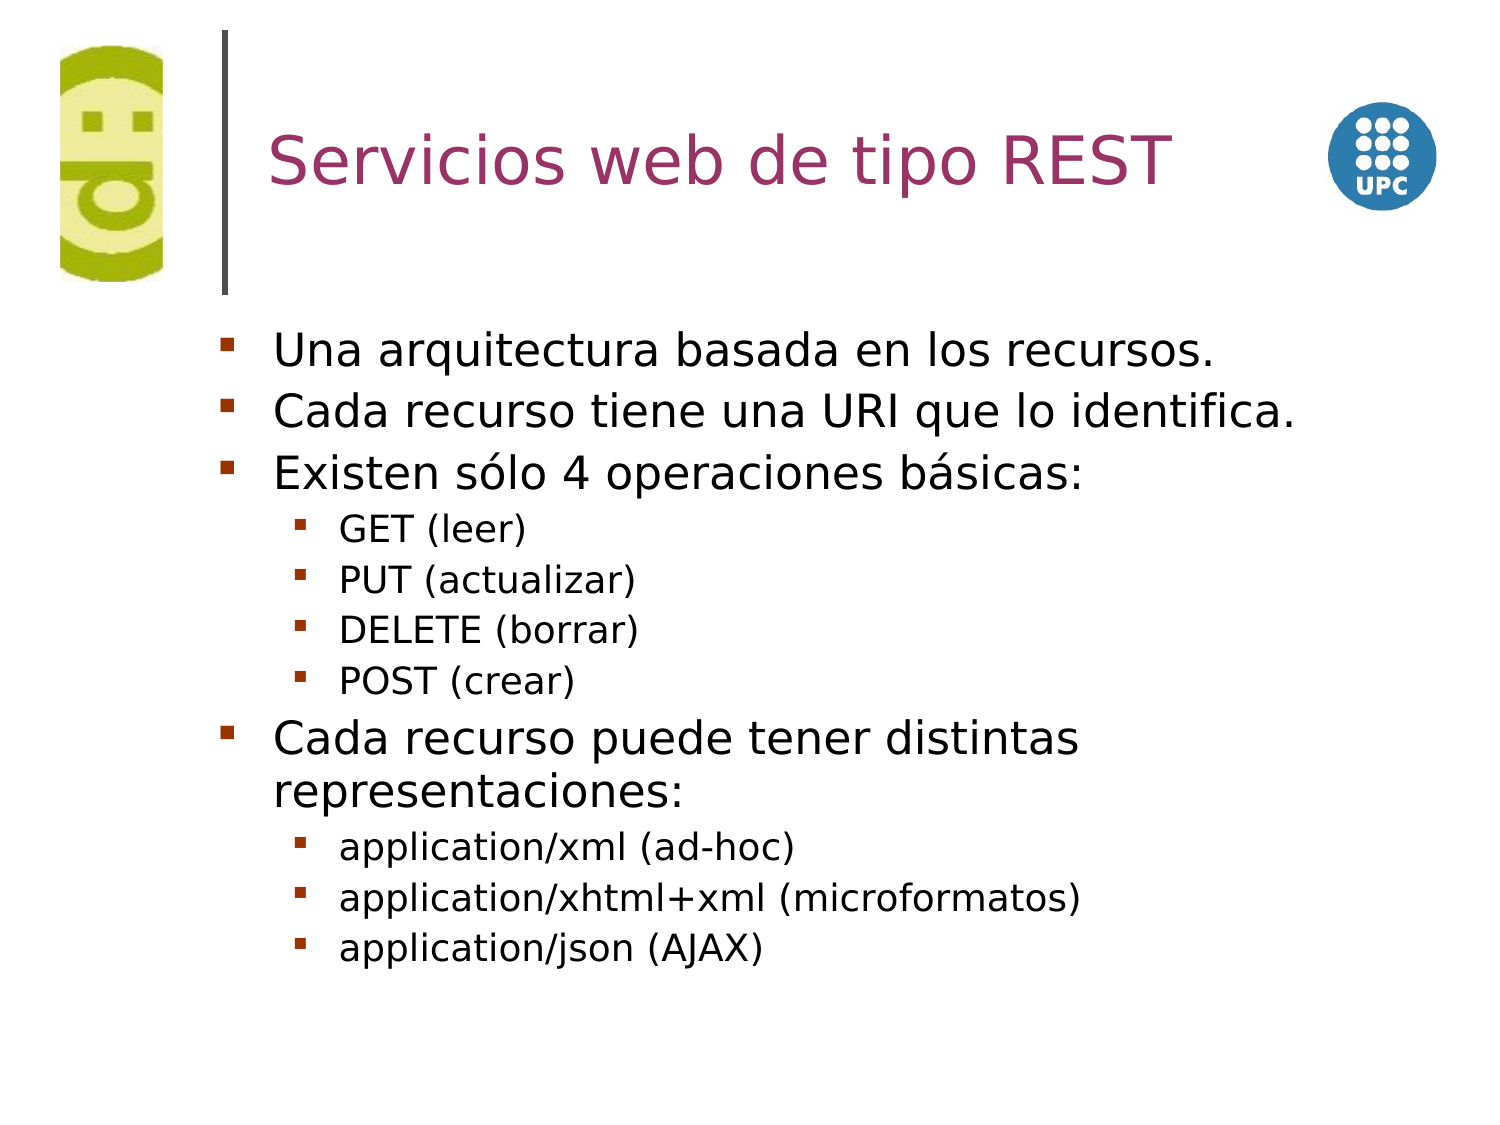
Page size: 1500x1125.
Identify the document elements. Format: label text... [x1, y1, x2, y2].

picture [61, 47, 162, 281]
picture [1329, 96, 1442, 216]
title Servicios web de tipo REST [252, 67, 1329, 256]
list Una arquitectura basada en los recursos. Cada recurso tiene una URI que lo identifica. Existen sólo 4 operaciones básicas: GET (leer) PUT (actualizar) DELETE (borrar) POST (crear) Cada recurso puede tener distintas representaciones: application/xml (ad-hoc) application/xhtml+xml (microformatos) application/json (AJAX) [202, 316, 1329, 1000]
